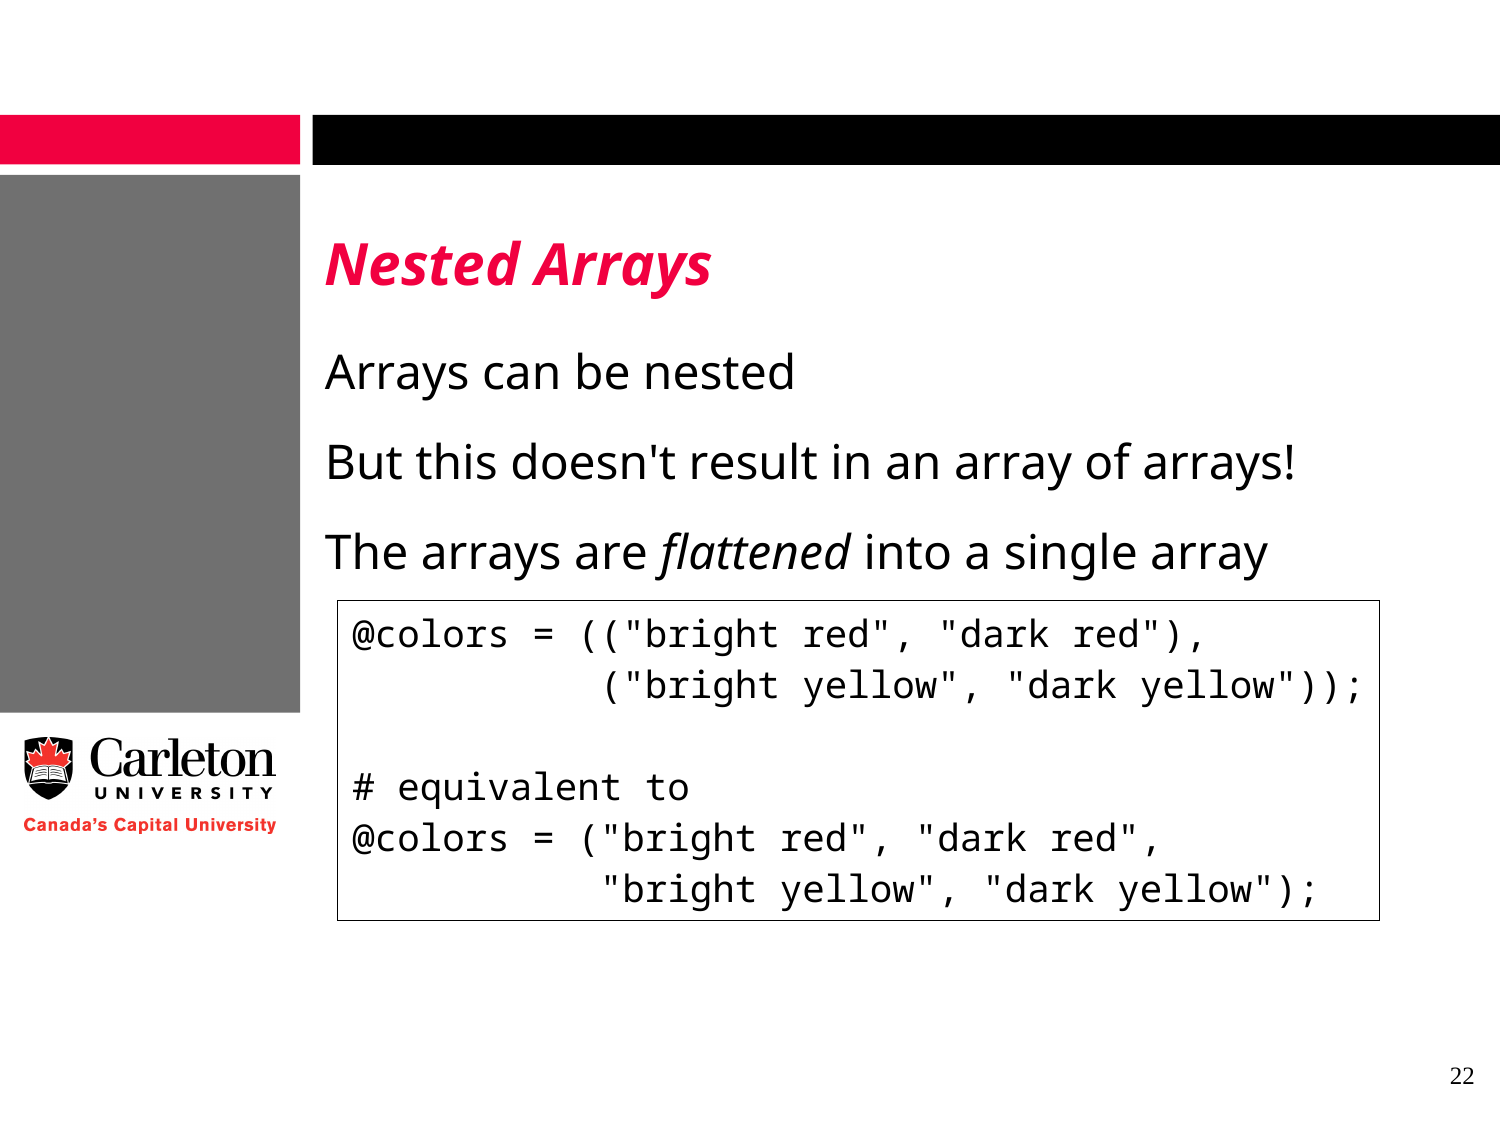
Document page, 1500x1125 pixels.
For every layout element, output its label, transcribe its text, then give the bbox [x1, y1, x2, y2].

title Nested Arrays [324, 194, 1450, 324]
list Arrays can be nested But this doesn't result in an array of arrays! The arrays are flattened into a single array [324, 324, 1450, 1036]
picture [24, 737, 276, 834]
text_box @colors = (("bright red", "dark red"), ("bright yellow", "dark yellow")); # equivalent to @colors = ("bright red", "dark red", "bright yellow", "dark yellow"); [337, 600, 1358, 901]
